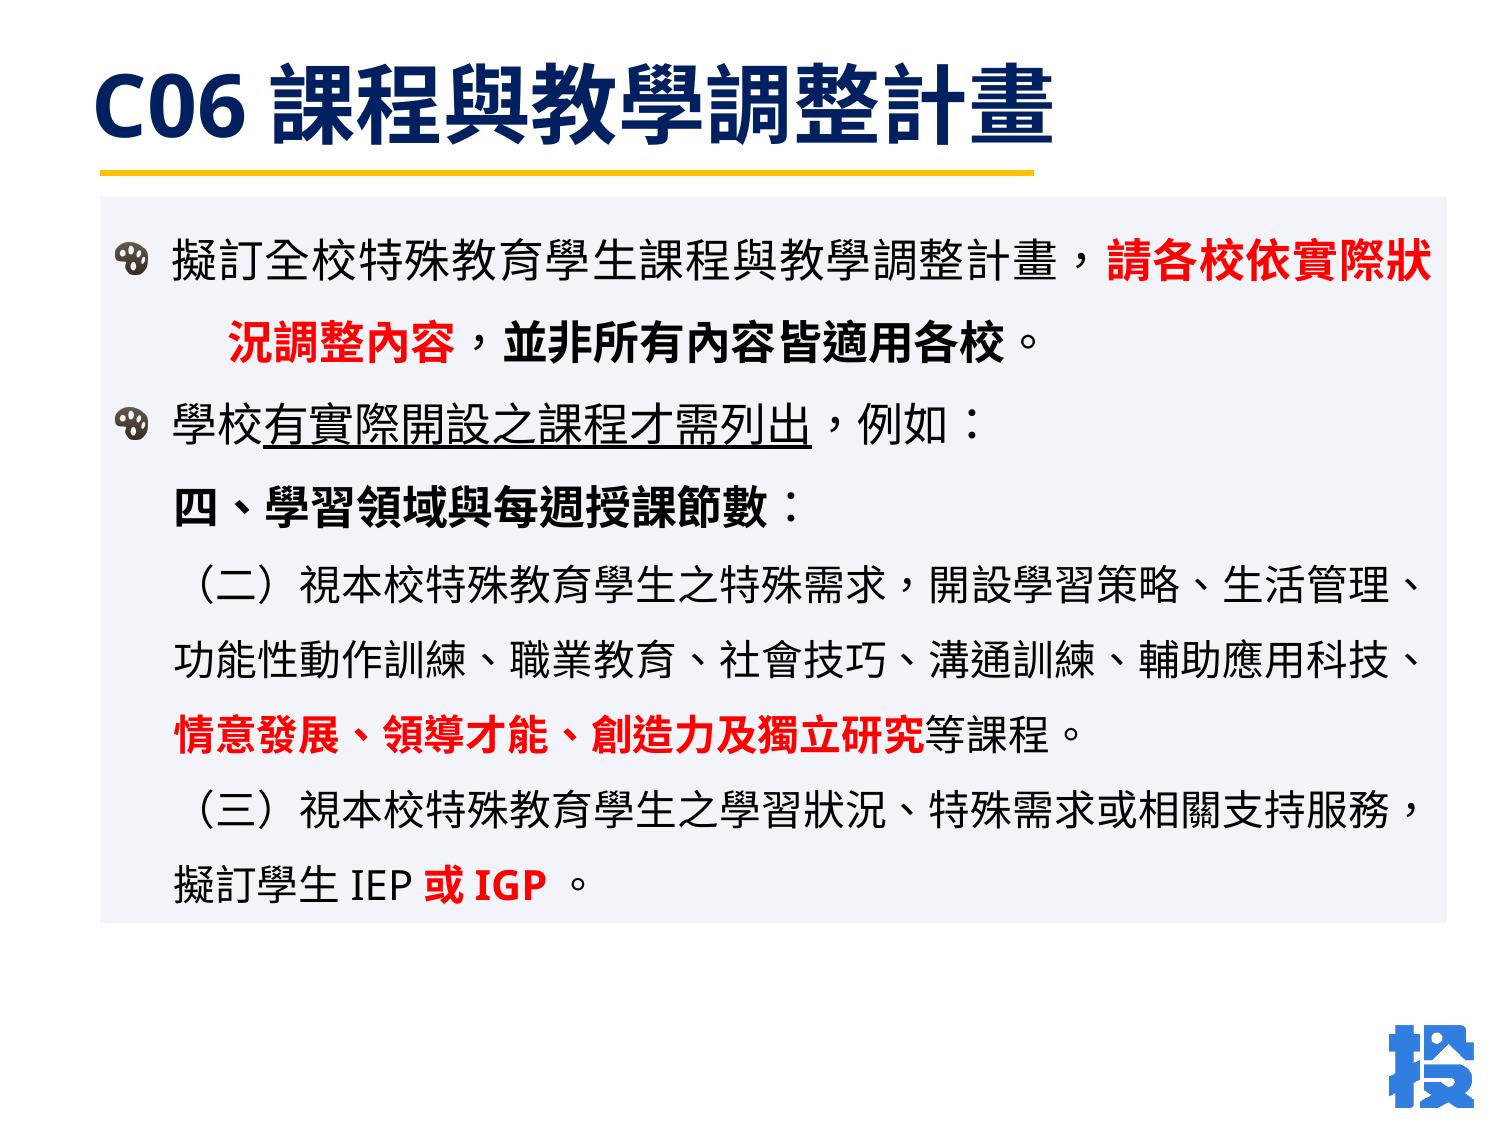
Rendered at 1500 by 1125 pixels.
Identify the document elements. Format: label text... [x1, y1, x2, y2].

text_box C06課程與教學調整計畫 [76, 42, 1067, 164]
text_box 擬訂全校特殊教育學生課程與教學調整計畫，請各校依實際狀況調整內容，並非所有內容皆適用各校。 學校有實際開設之課程才需列出，例如： 四、學習領域與每週授課節數： （二）視本校特殊教育學生之特殊需求，開設學習策略、生活管理、功能性動作訓練、職業教育、社會技巧、溝通訓練、輔助應用科技、情意發展、領導才能、創造力及獨立研究等課程。 （三）視本校特殊教育學生之學習狀況、特殊需求或相關支持服務，擬訂學生IEP或IGP。 [100, 196, 1447, 924]
picture [1362, 997, 1500, 1125]
